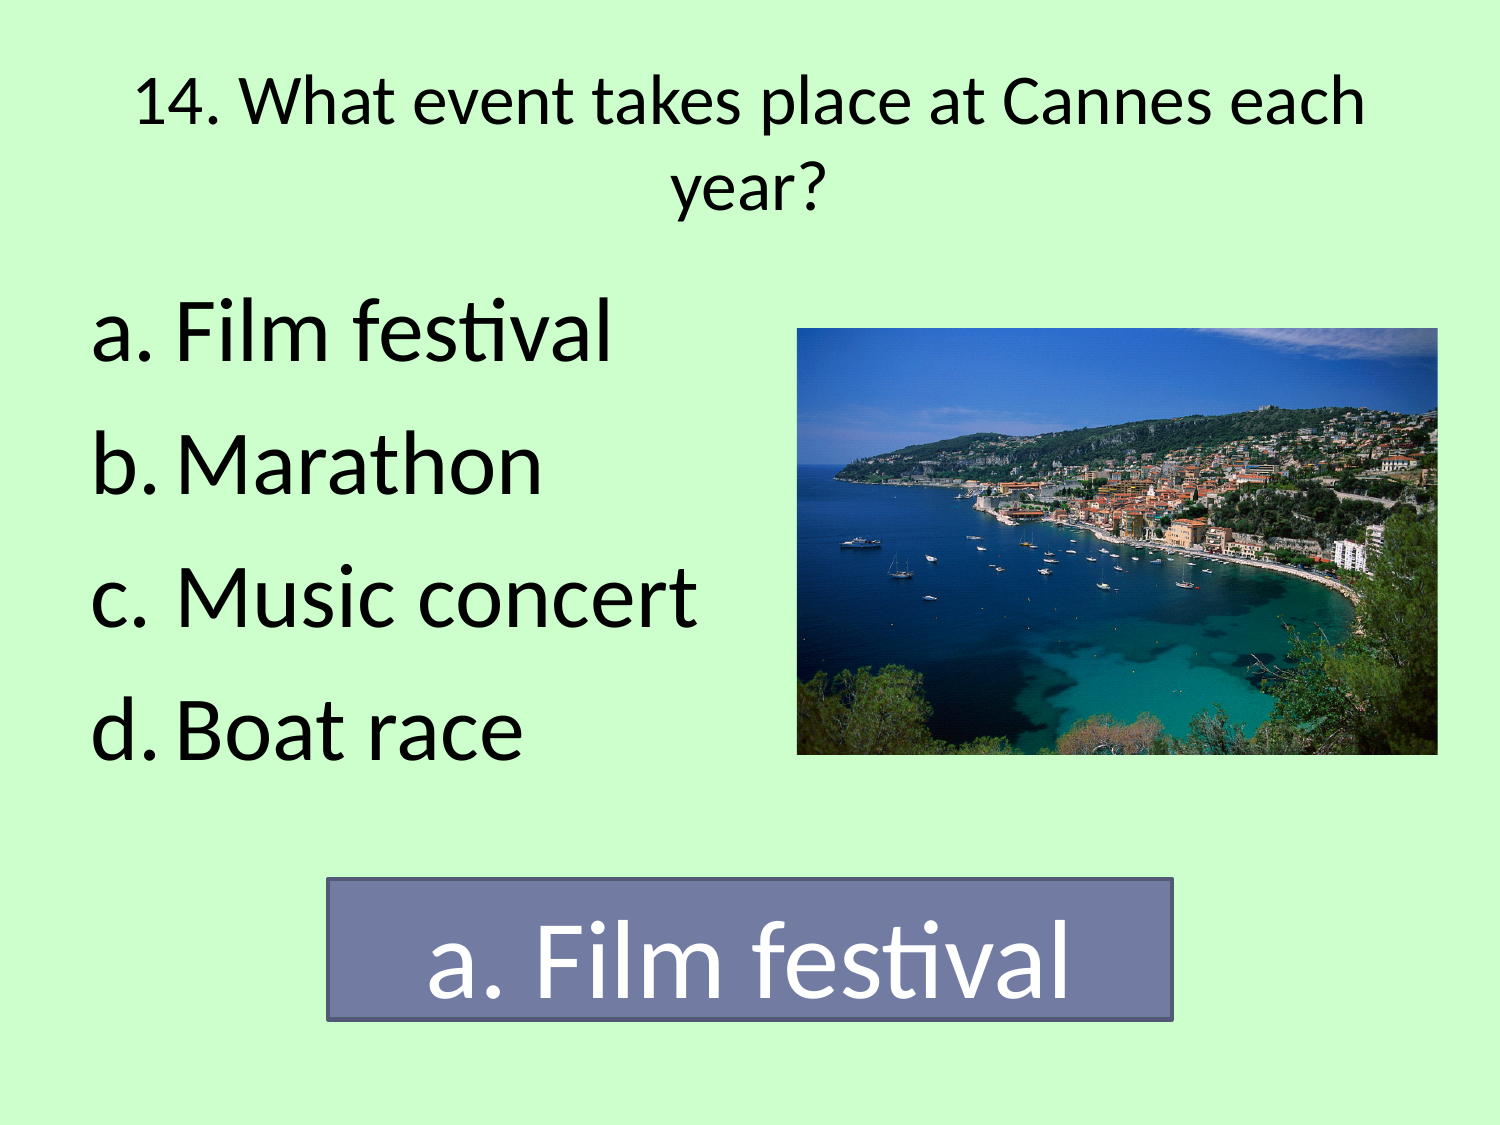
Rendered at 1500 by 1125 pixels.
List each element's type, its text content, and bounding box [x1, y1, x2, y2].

picture [796, 328, 1438, 755]
list Film festival Marathon Music concert Boat race [75, 262, 1426, 1005]
title 14. What event takes place at Cannes each year? [75, 45, 1426, 233]
text_box a. Film festival [328, 879, 1172, 1020]
